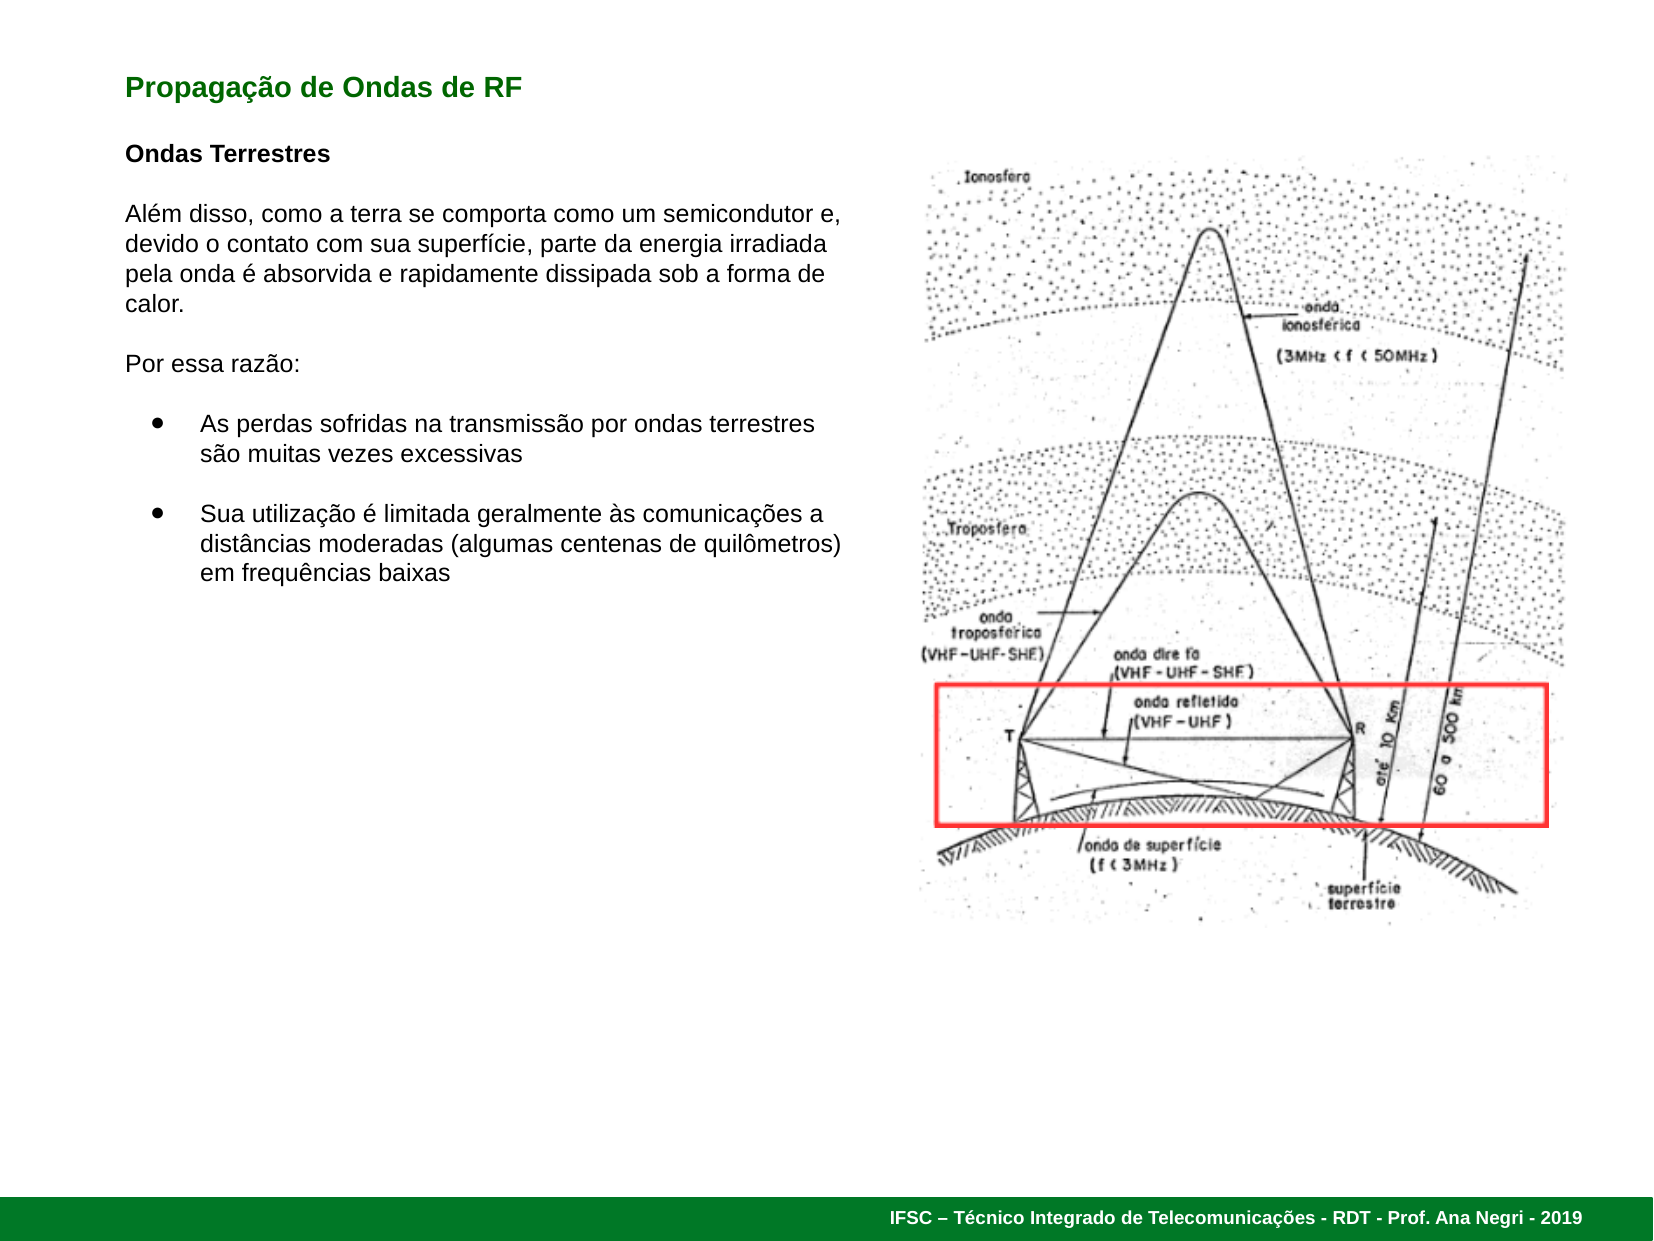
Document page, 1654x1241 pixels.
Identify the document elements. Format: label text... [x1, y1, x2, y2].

picture [911, 154, 1571, 928]
text_box [0, 1197, 1653, 1241]
text_box Propagação de Ondas de RF Ondas Terrestres Além disso, como a terra se comporta como um semicondutor e, devido o contato com sua superfície, parte da energia irradiada pela onda é absorvida e rapidamente dissipada sob a forma de calor. Por essa razão: As perdas sofridas na transmissão por ondas terrestres são muitas vezes excessivas Sua utilização é limitada geralmente às comunicações a distâncias moderadas (algumas centenas de quilômetros) em frequências baixas [110, 60, 876, 959]
text_box IFSC – Técnico Integrado de Telecomunicações - RDT - Prof. Ana Negri - 2019 [875, 1197, 1653, 1236]
